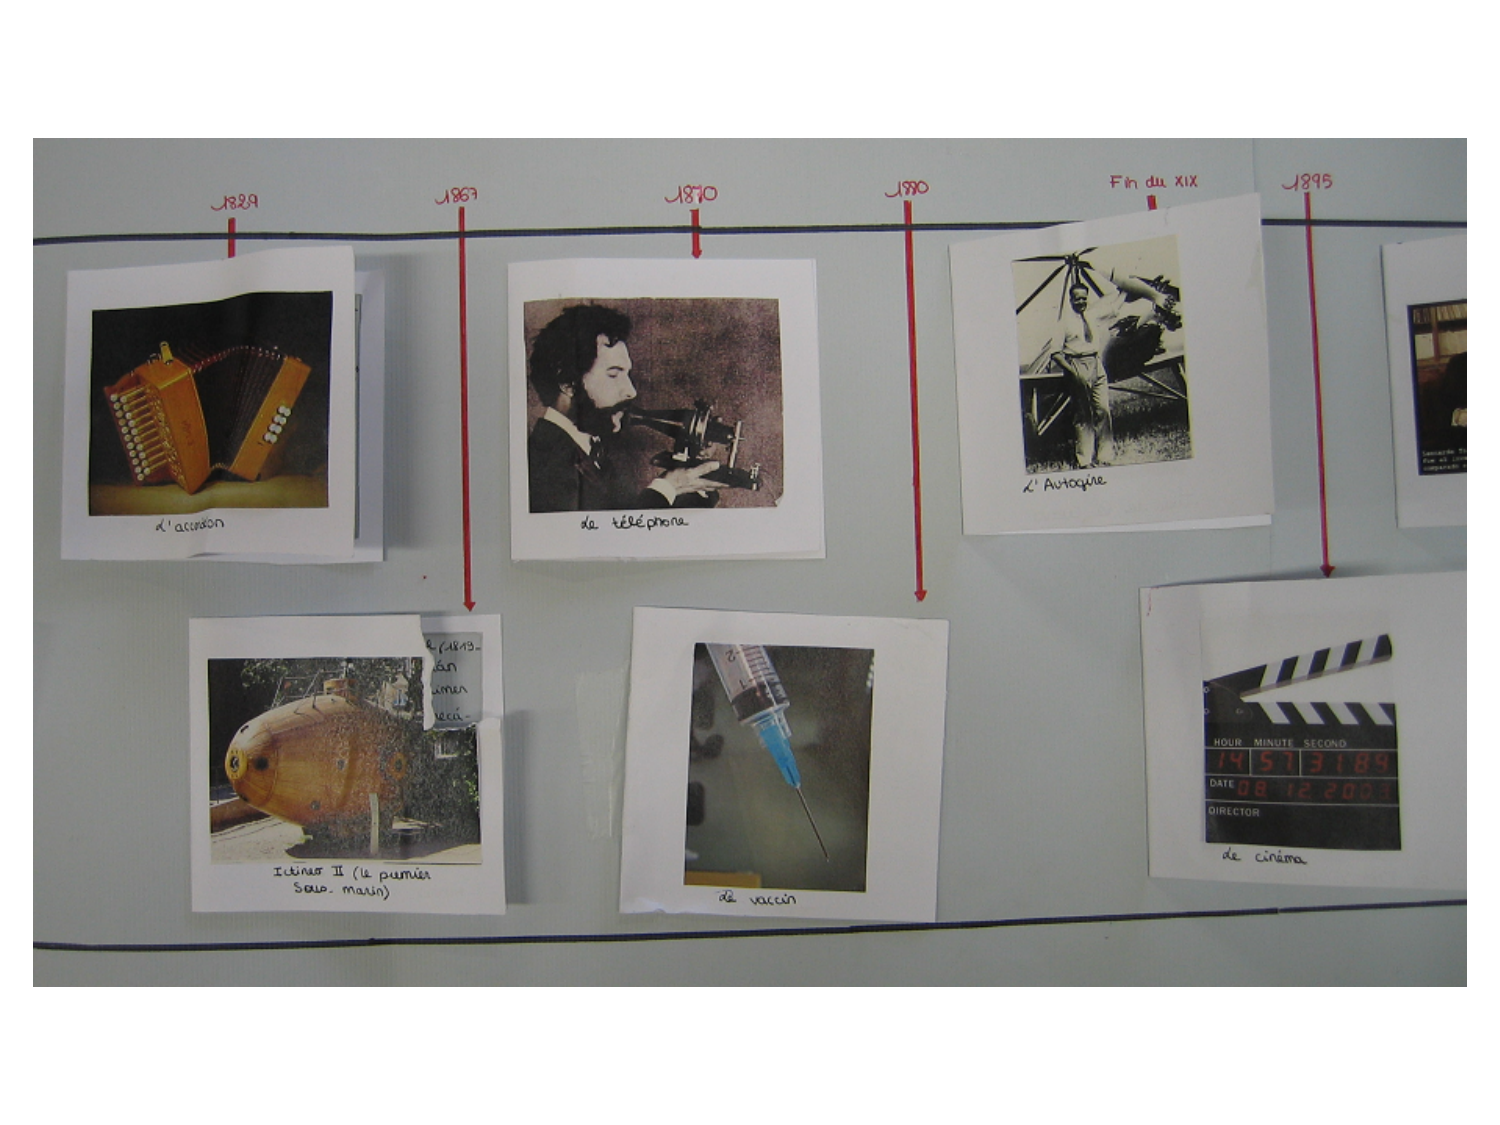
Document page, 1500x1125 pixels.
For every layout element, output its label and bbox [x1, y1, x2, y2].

picture [33, 138, 1467, 987]
